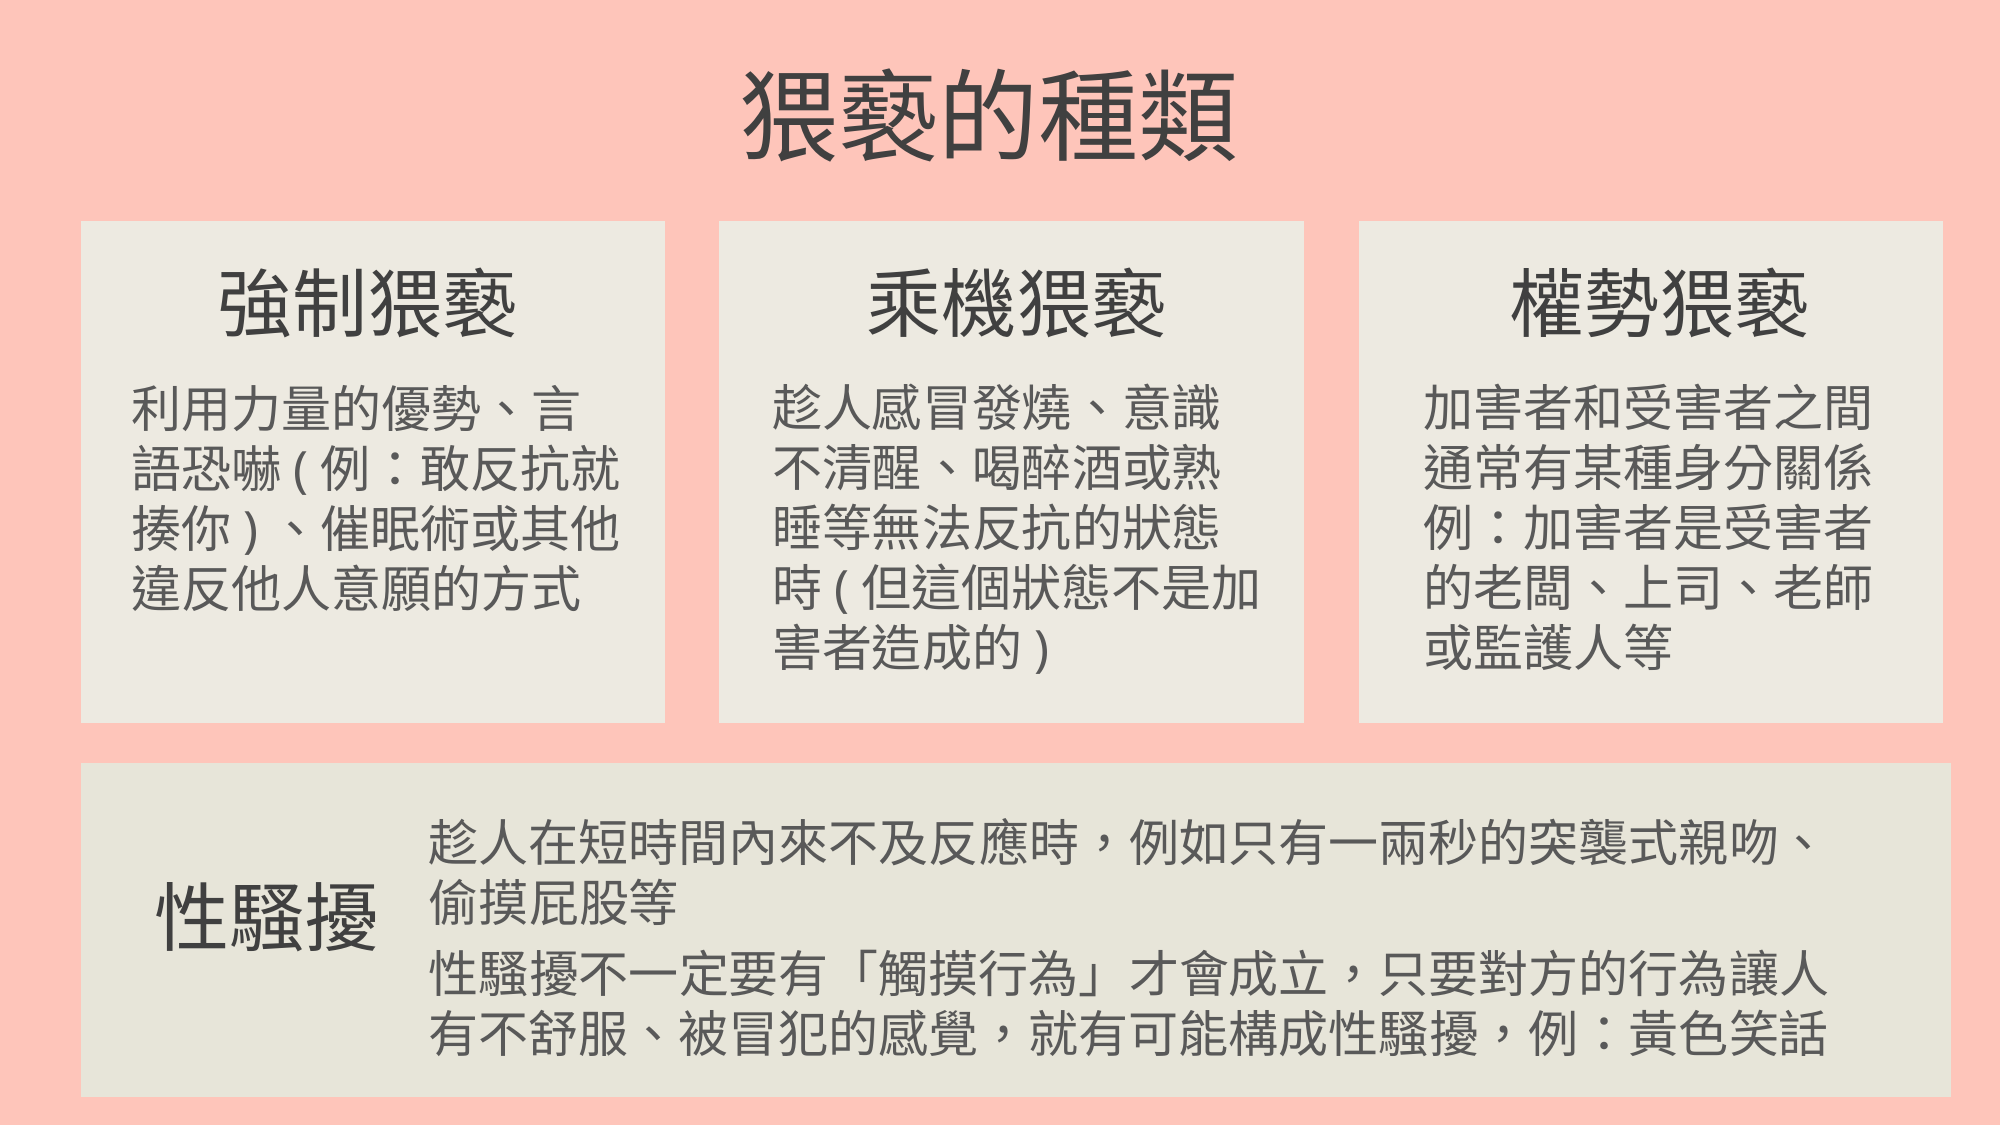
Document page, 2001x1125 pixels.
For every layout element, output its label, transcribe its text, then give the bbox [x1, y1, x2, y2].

text_box 強制猥褻 [116, 247, 619, 354]
text_box 利用力量的優勢、言語恐嚇(例：敢反抗就揍你)、催眠術或其他違反他人意願的方式 [116, 369, 645, 627]
text_box [719, 221, 1304, 723]
text_box [1359, 221, 1943, 723]
text_box 權勢猥褻 [1408, 247, 1910, 354]
text_box 性騷擾不一定要有「觸摸行為」才會成立，只要對方的行為讓人有不舒服、被冒犯的感覺，就有可能構成性騷擾，例：黃色笑話 [414, 935, 1877, 1072]
text_box 乘機猥褻 [765, 247, 1267, 354]
text_box [81, 221, 665, 723]
text_box 加害者和受害者之間通常有某種身分關係 例：加害者是受害者的老闆、上司、老師或監護人等 [1408, 369, 1937, 688]
text_box 趁人感冒發燒、意識不清醒、喝醉酒或熟睡等無法反抗的狀態時(但這個狀態不是加害者造成的) [757, 369, 1286, 688]
text_box [81, 763, 1951, 1097]
text_box 趁人在短時間內來不及反應時，例如只有一兩秒的突襲式親吻、偷摸屁股等 [414, 803, 1877, 935]
text_box 性騷擾 [139, 862, 414, 969]
text_box 猥褻的種類 [313, 45, 1664, 182]
